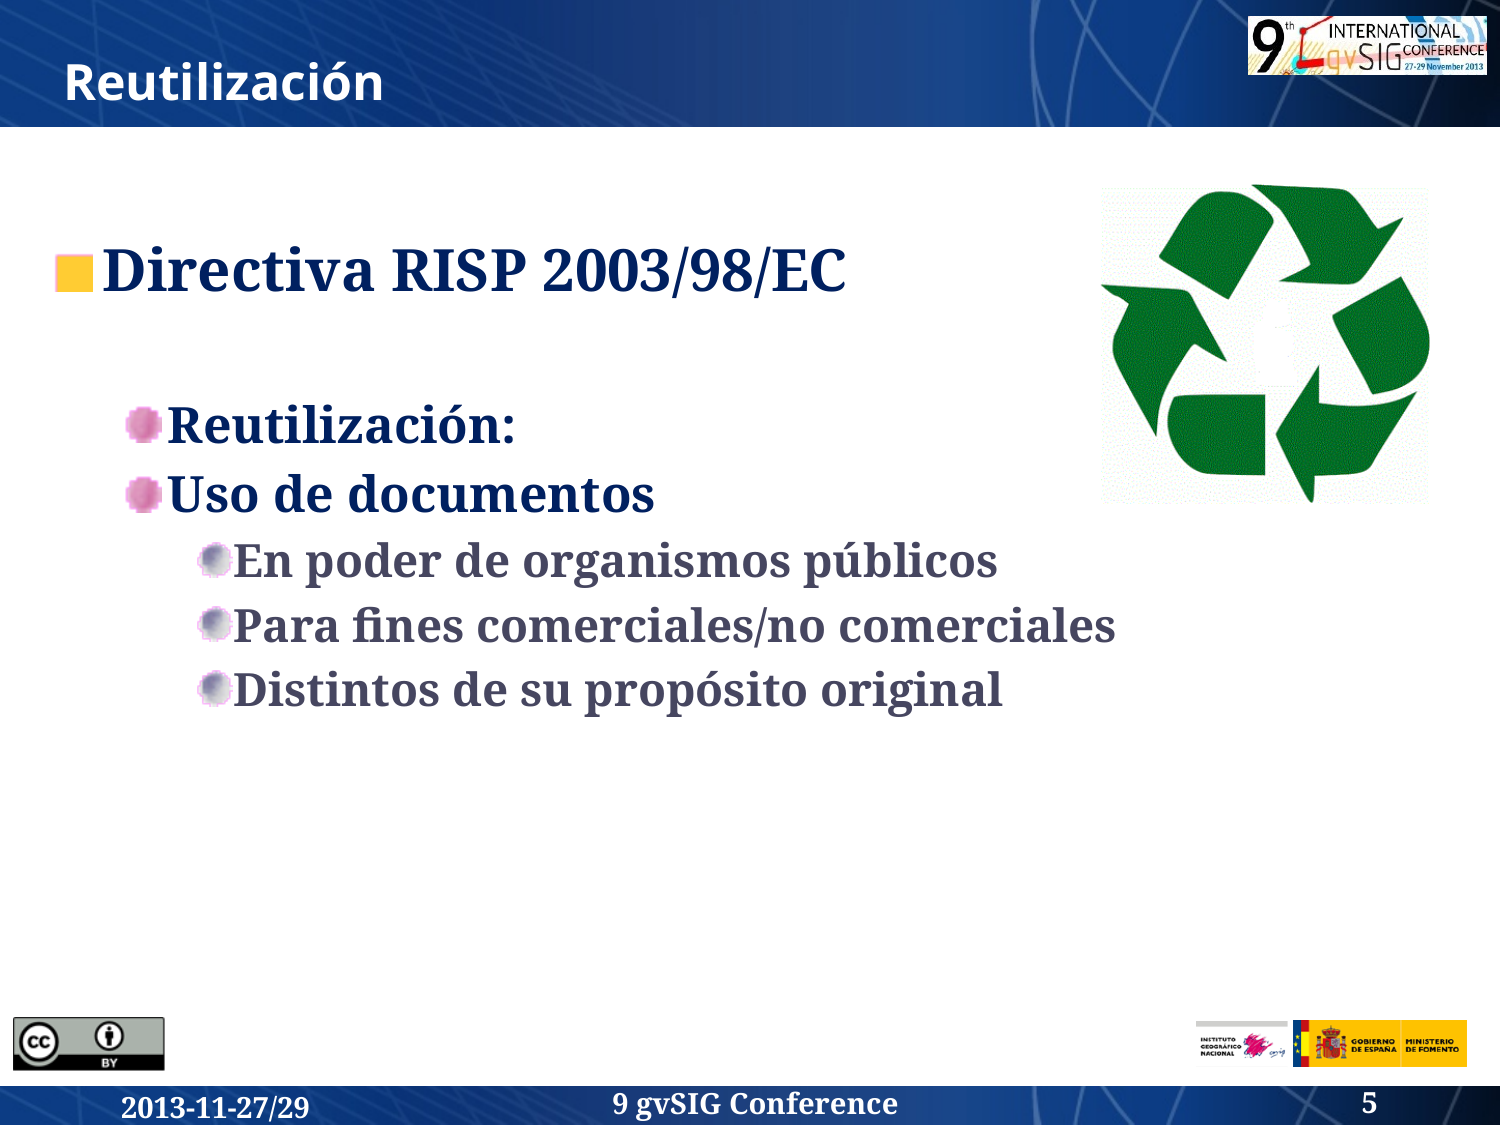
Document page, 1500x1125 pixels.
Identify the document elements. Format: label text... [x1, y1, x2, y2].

picture [1099, 183, 1431, 505]
picture [13, 1017, 166, 1072]
title Reutilización [0, 43, 1275, 107]
picture [1195, 1019, 1467, 1068]
picture [0, 0, 1500, 127]
list Directiva RISP 2003/98/EC Reutilización: Uso de documentos En poder de organismos públicos Para fines comerciales/no comerciales Distintos de su propósito original [31, 144, 1465, 1004]
picture [0, 1086, 1500, 1125]
